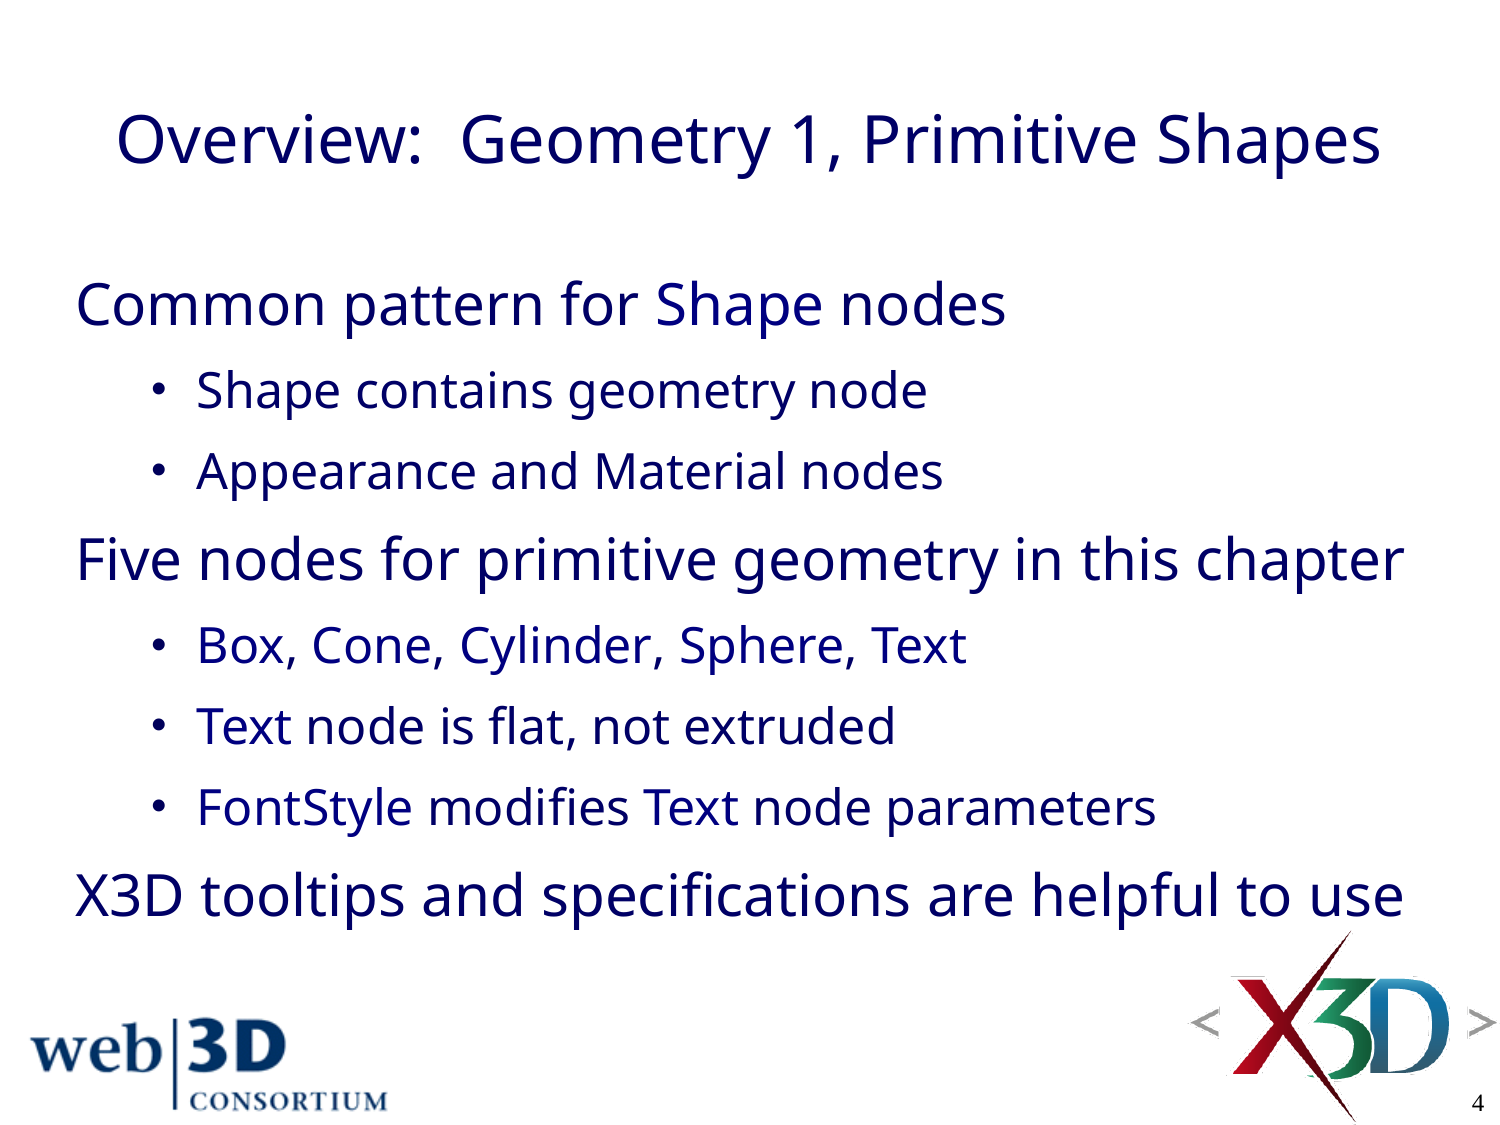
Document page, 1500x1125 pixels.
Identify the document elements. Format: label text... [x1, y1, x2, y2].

title Overview: Geometry 1, Primitive Shapes [112, 44, 1388, 232]
picture [1187, 926, 1500, 1125]
list Common pattern for Shape nodes Shape contains geometry node Appearance and Material nodes Five nodes for primitive geometry in this chapter Box, Cone, Cylinder, Sphere, Text Text node is flat, not extruded FontStyle modifies Text node parameters X3D tooltips and specifications are helpful to use [75, 263, 1425, 1006]
picture [12, 1009, 413, 1121]
